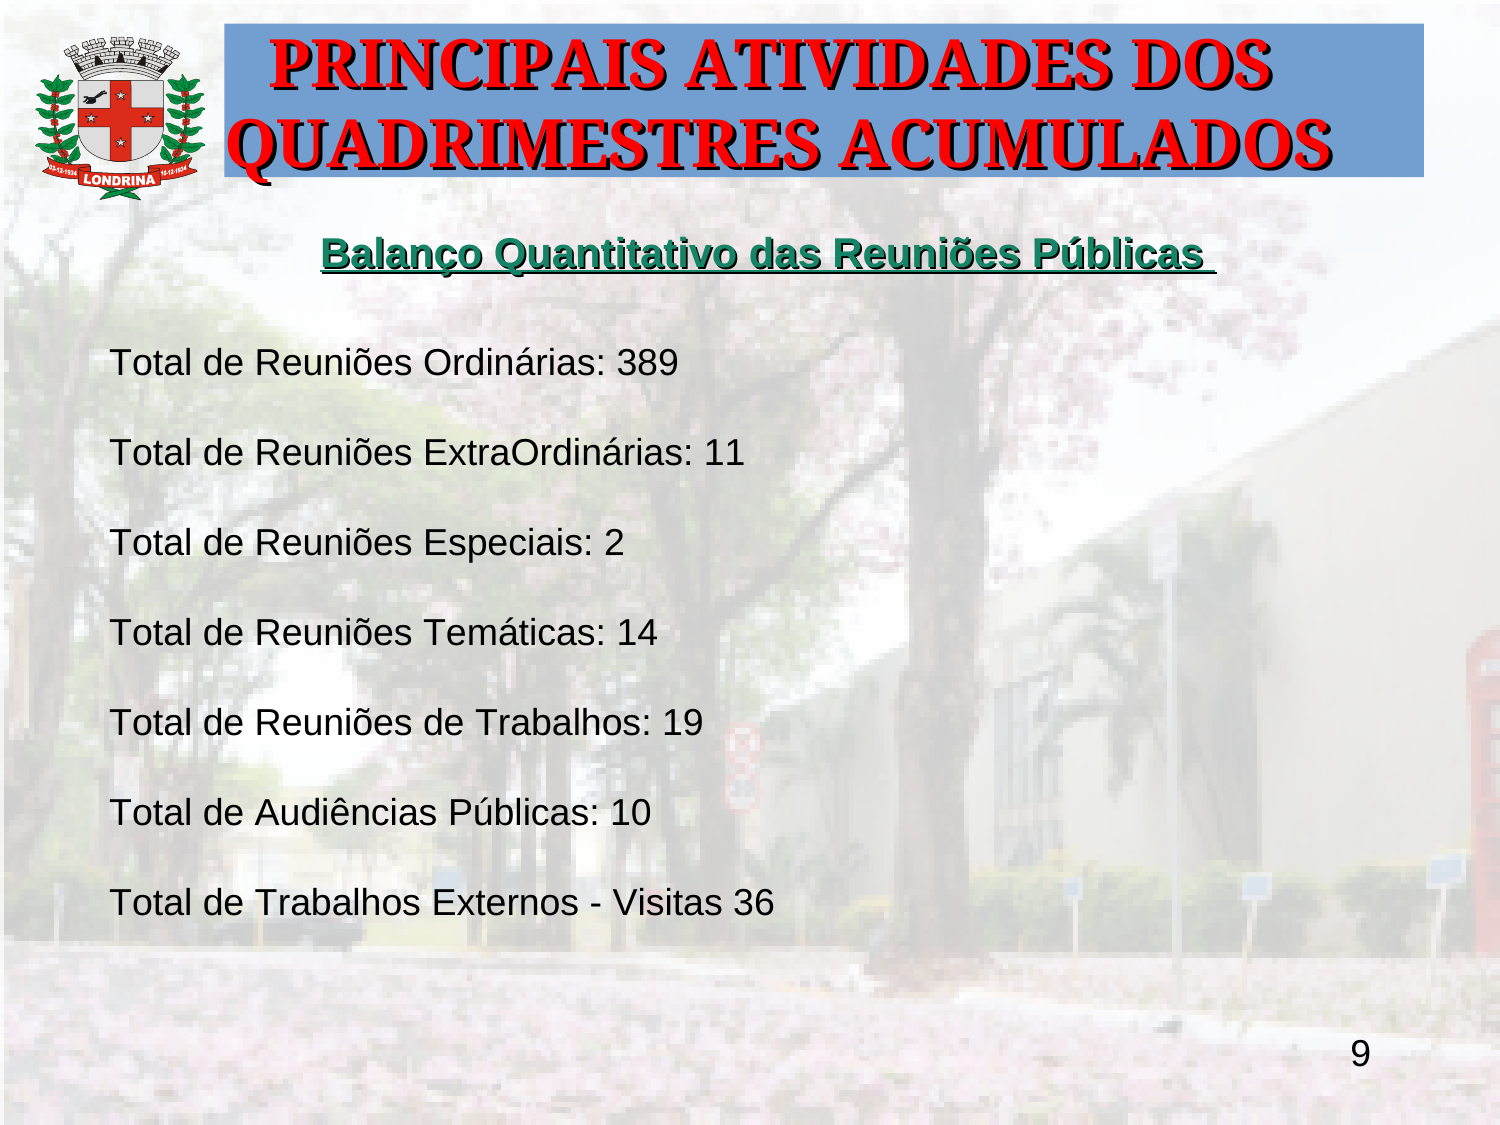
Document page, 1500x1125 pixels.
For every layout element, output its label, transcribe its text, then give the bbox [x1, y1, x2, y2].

text_box <número> [1335, 1021, 1500, 1092]
picture [35, 36, 206, 201]
text_box PRINCIPAIS ATIVIDADES DOS QUADRIMESTRES ACUMULADOS [224, 23, 1424, 178]
text_box Total de Reuniões Ordinárias: 389 Total de Reuniões ExtraOrdinárias: 11 Total de Reuniões Especiais: 2 Total de Reuniões Temáticas: 14 Total de Reuniões de Trabalhos: 19 Total de Audiências Públicas: 10 Total de Trabalhos Externos - Visitas 36 [94, 330, 1418, 1063]
text_box Balanço Quantitativo das Reuniões Públicas [82, 200, 1453, 286]
